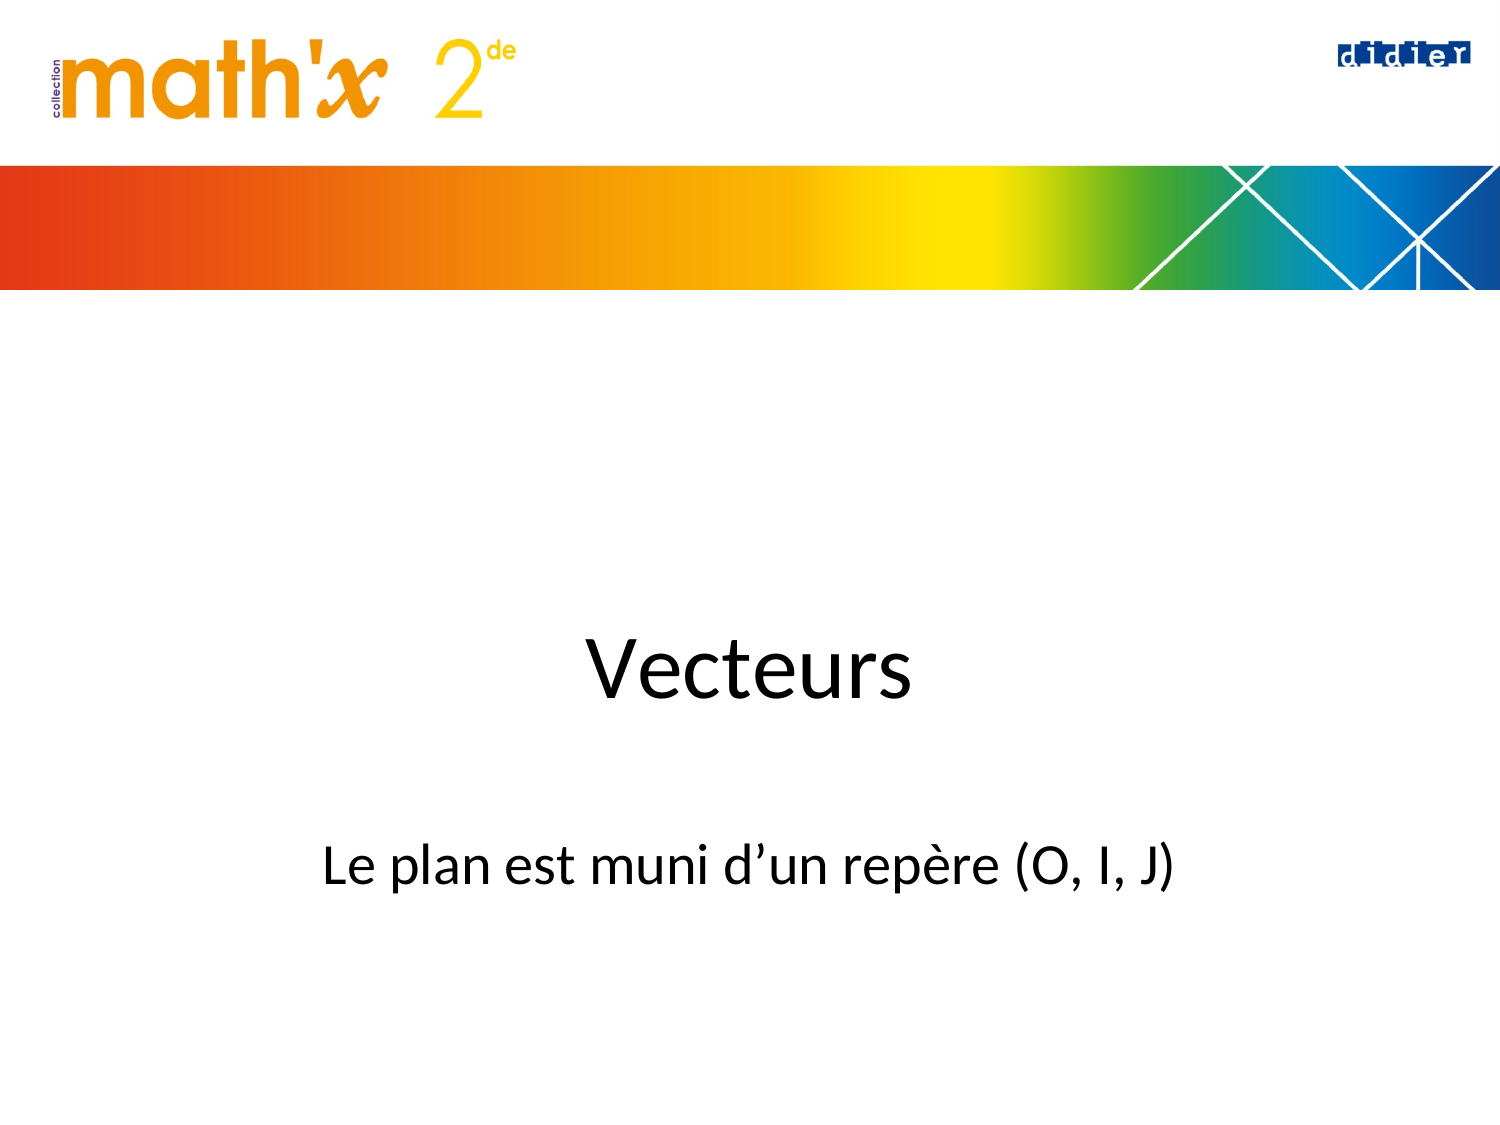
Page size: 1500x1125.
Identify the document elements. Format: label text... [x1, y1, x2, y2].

title Vecteurs Le plan est muni d’un repère (O, I, J) [112, 597, 1388, 905]
picture [0, 0, 1500, 290]
